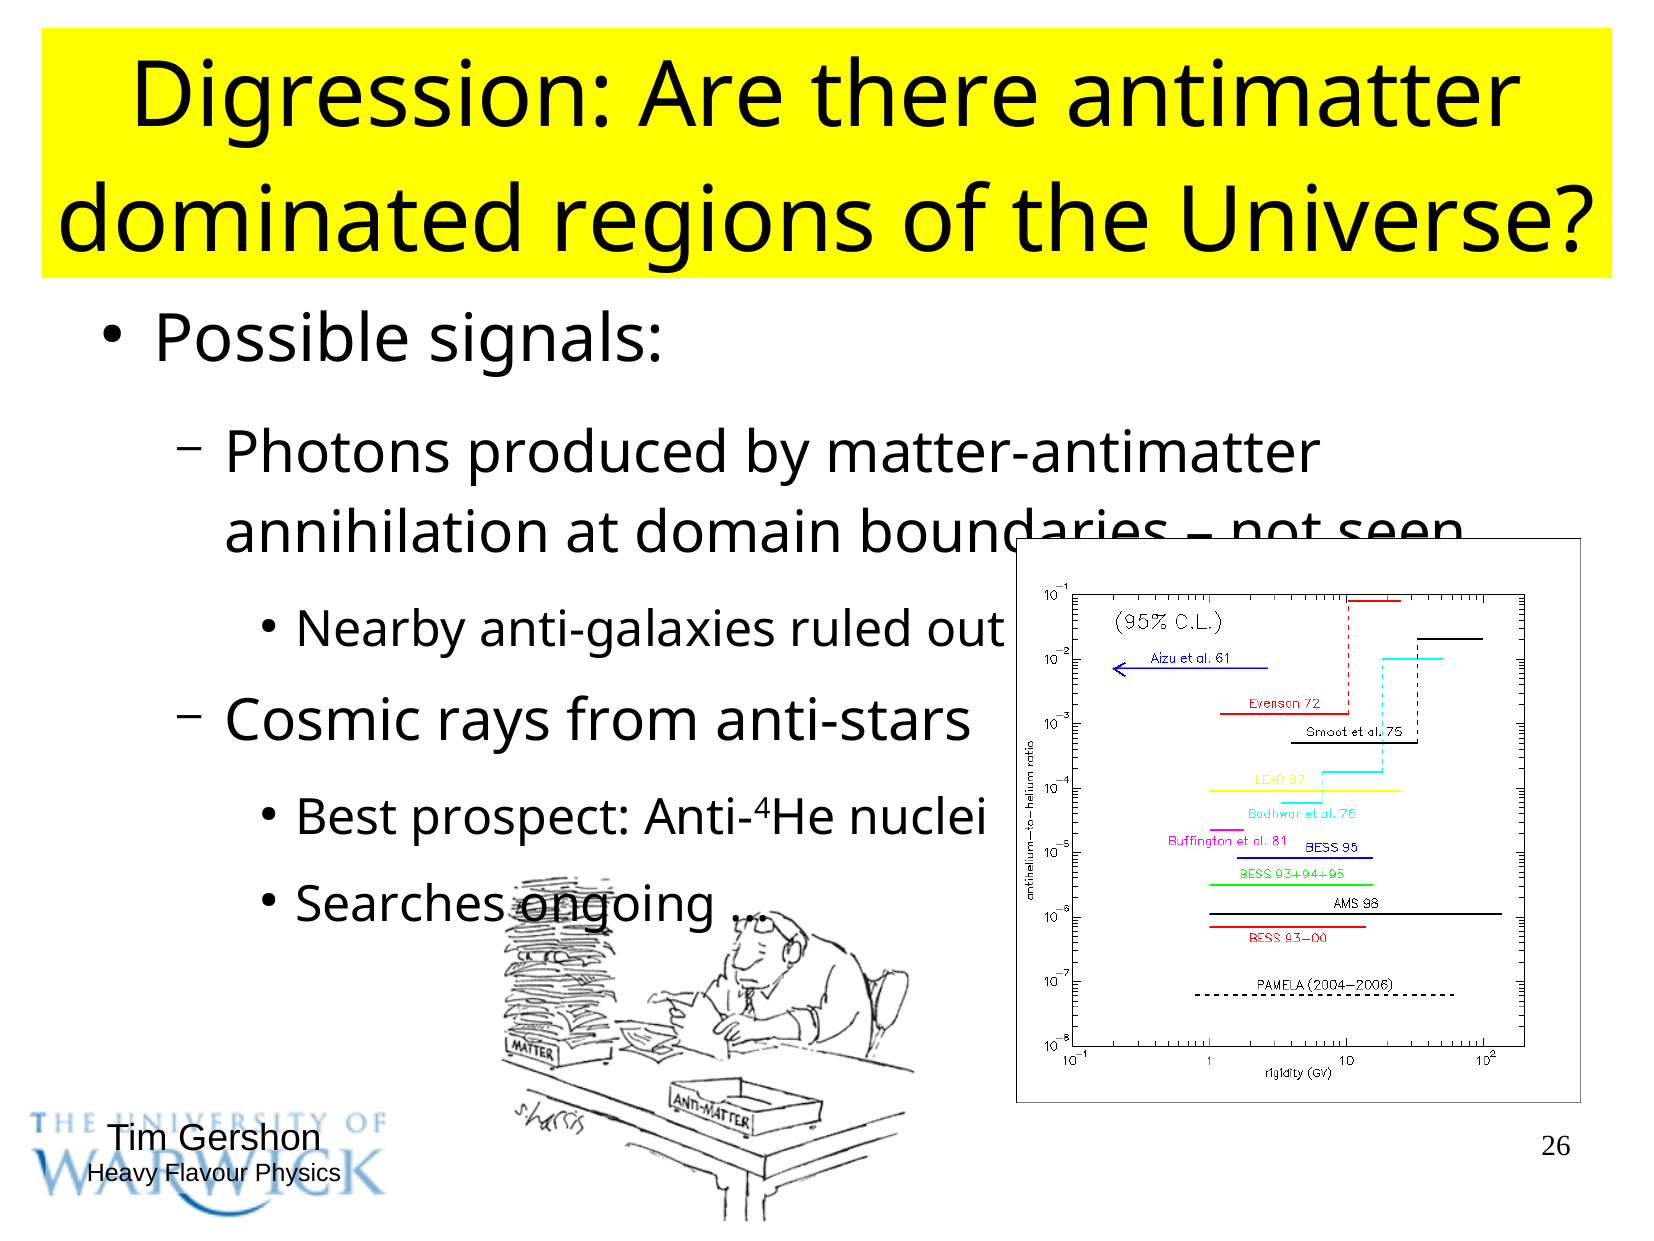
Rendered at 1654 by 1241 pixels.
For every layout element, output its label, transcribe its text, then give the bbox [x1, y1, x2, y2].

picture [466, 1094, 959, 1241]
picture [1016, 538, 1581, 1103]
text_box Tim Gershon Heavy Flavour Physics [45, 1108, 383, 1194]
list Possible signals: Photons produced by matter-antimatter annihilation at domain boundaries – not seen Nearby anti-galaxies ruled out Cosmic rays from anti-stars Best prospect: Anti-4He nuclei Searches ongoing ... [82, 290, 1571, 1094]
title Digression: Are there antimatter dominated regions of the Universe? [41, 41, 1613, 265]
picture [19, 1106, 406, 1232]
